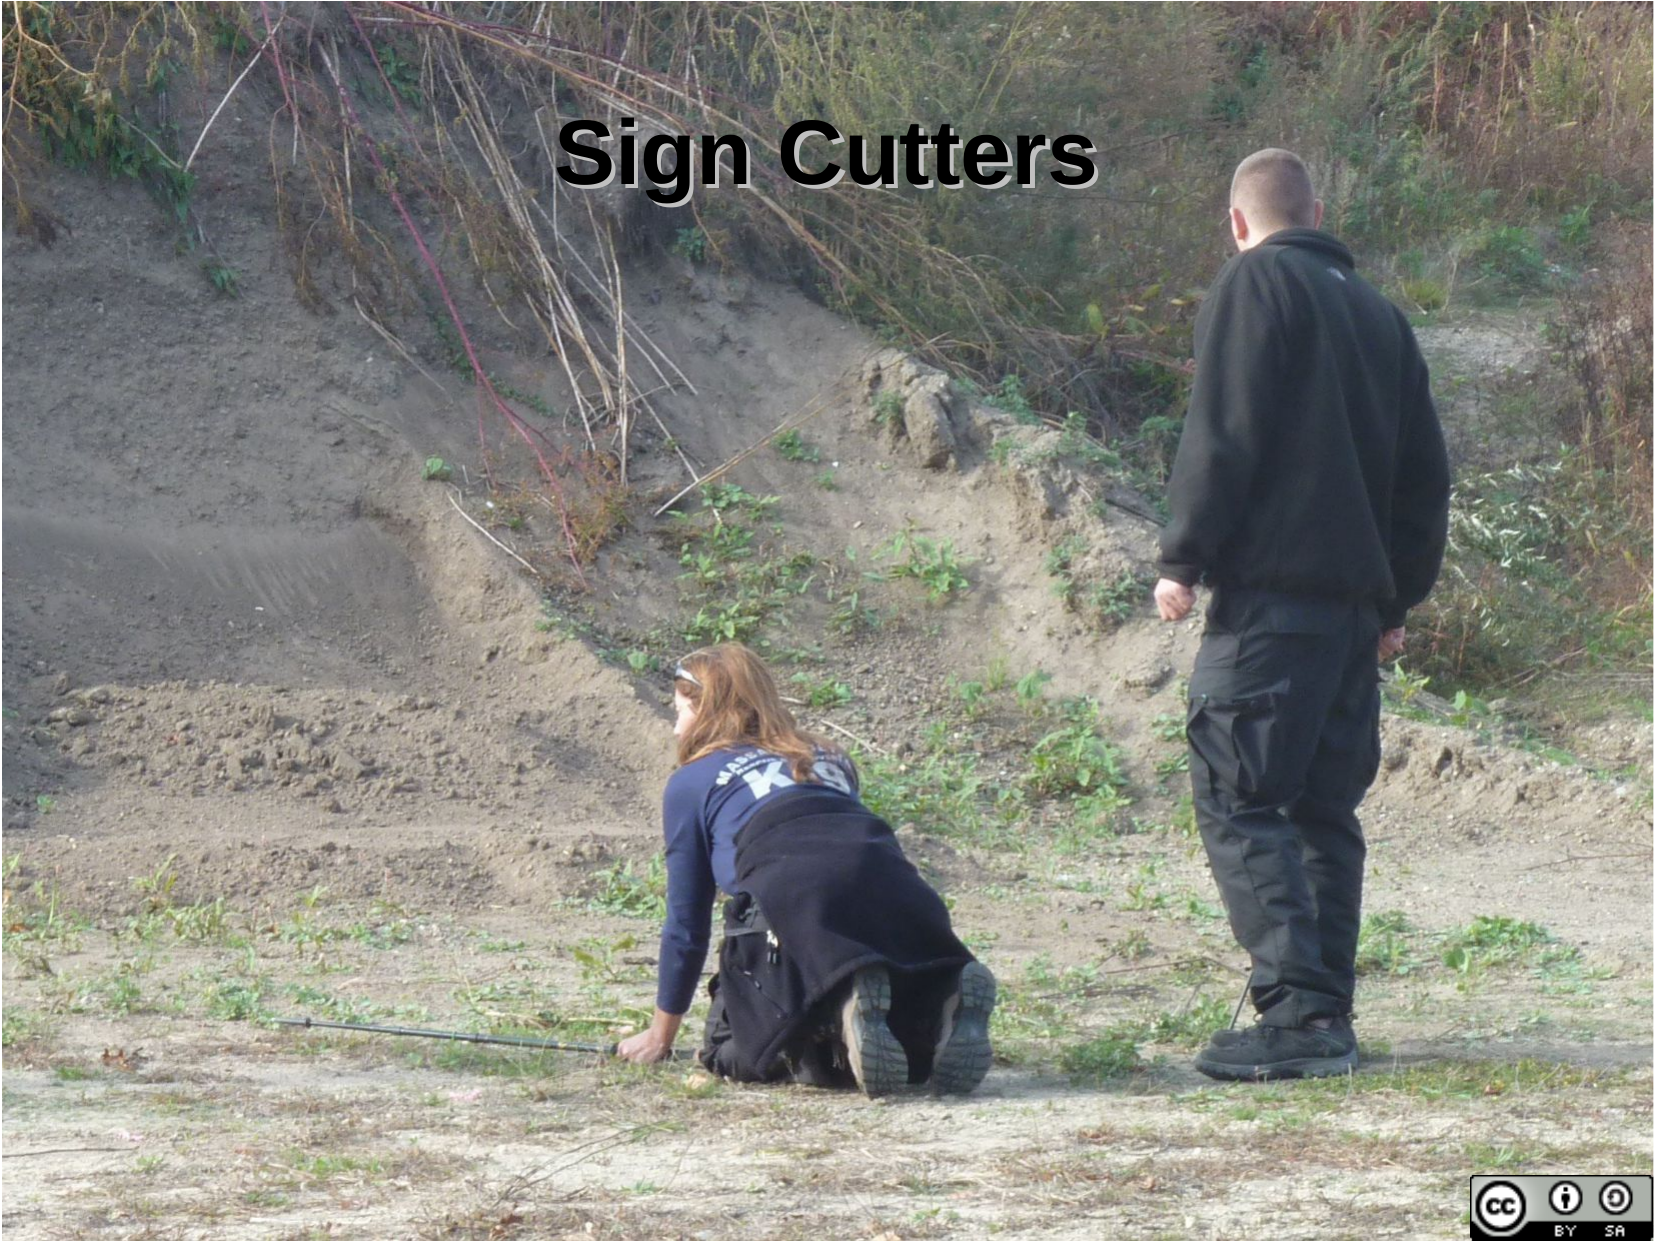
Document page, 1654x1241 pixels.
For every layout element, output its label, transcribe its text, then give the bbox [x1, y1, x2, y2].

title Sign Cutters [82, 49, 1571, 257]
picture [2, 1, 1654, 1241]
